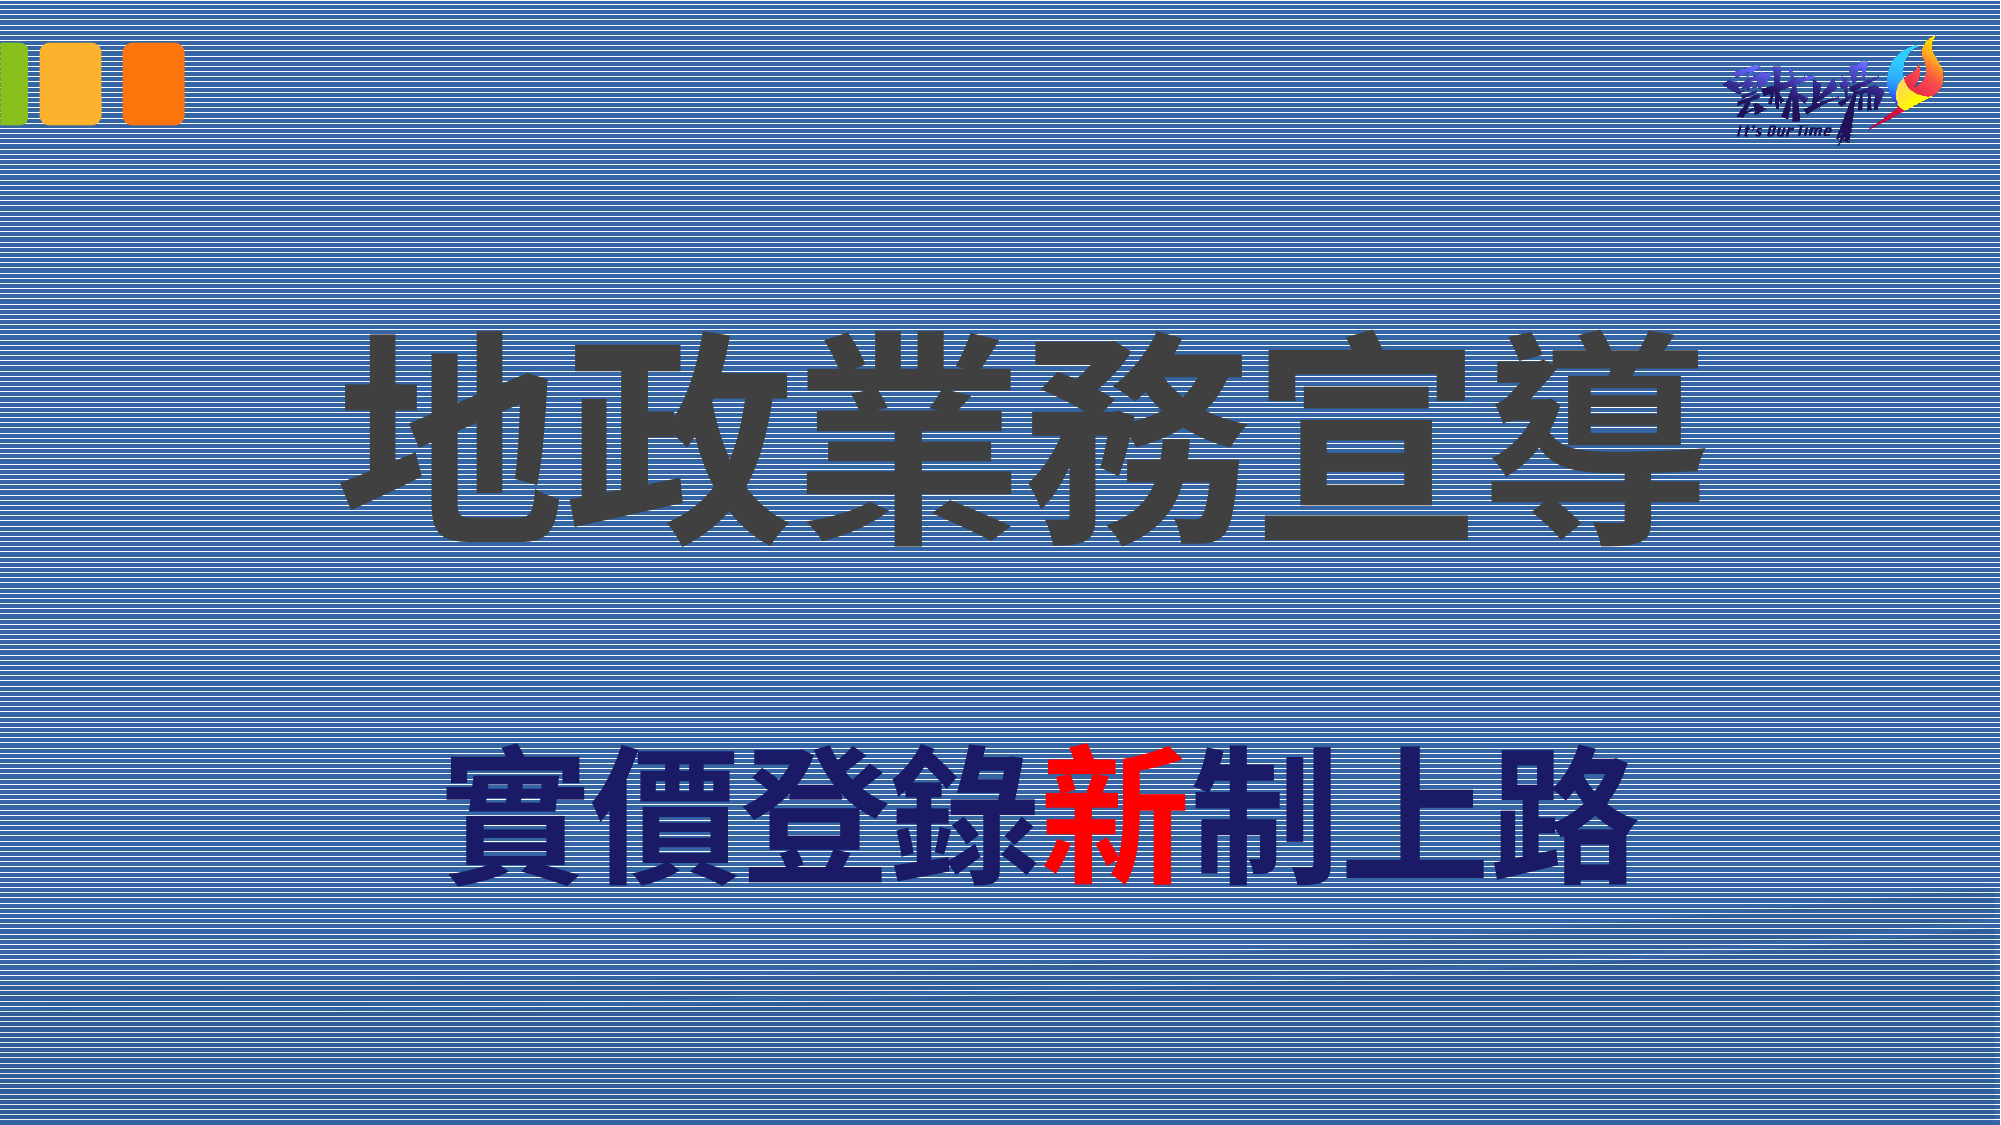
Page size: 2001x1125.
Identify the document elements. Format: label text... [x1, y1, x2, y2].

picture [1720, 29, 1946, 152]
text_box 地政業務宣導 [216, 289, 1831, 580]
title 實價登錄新制上路 [320, 694, 1761, 913]
